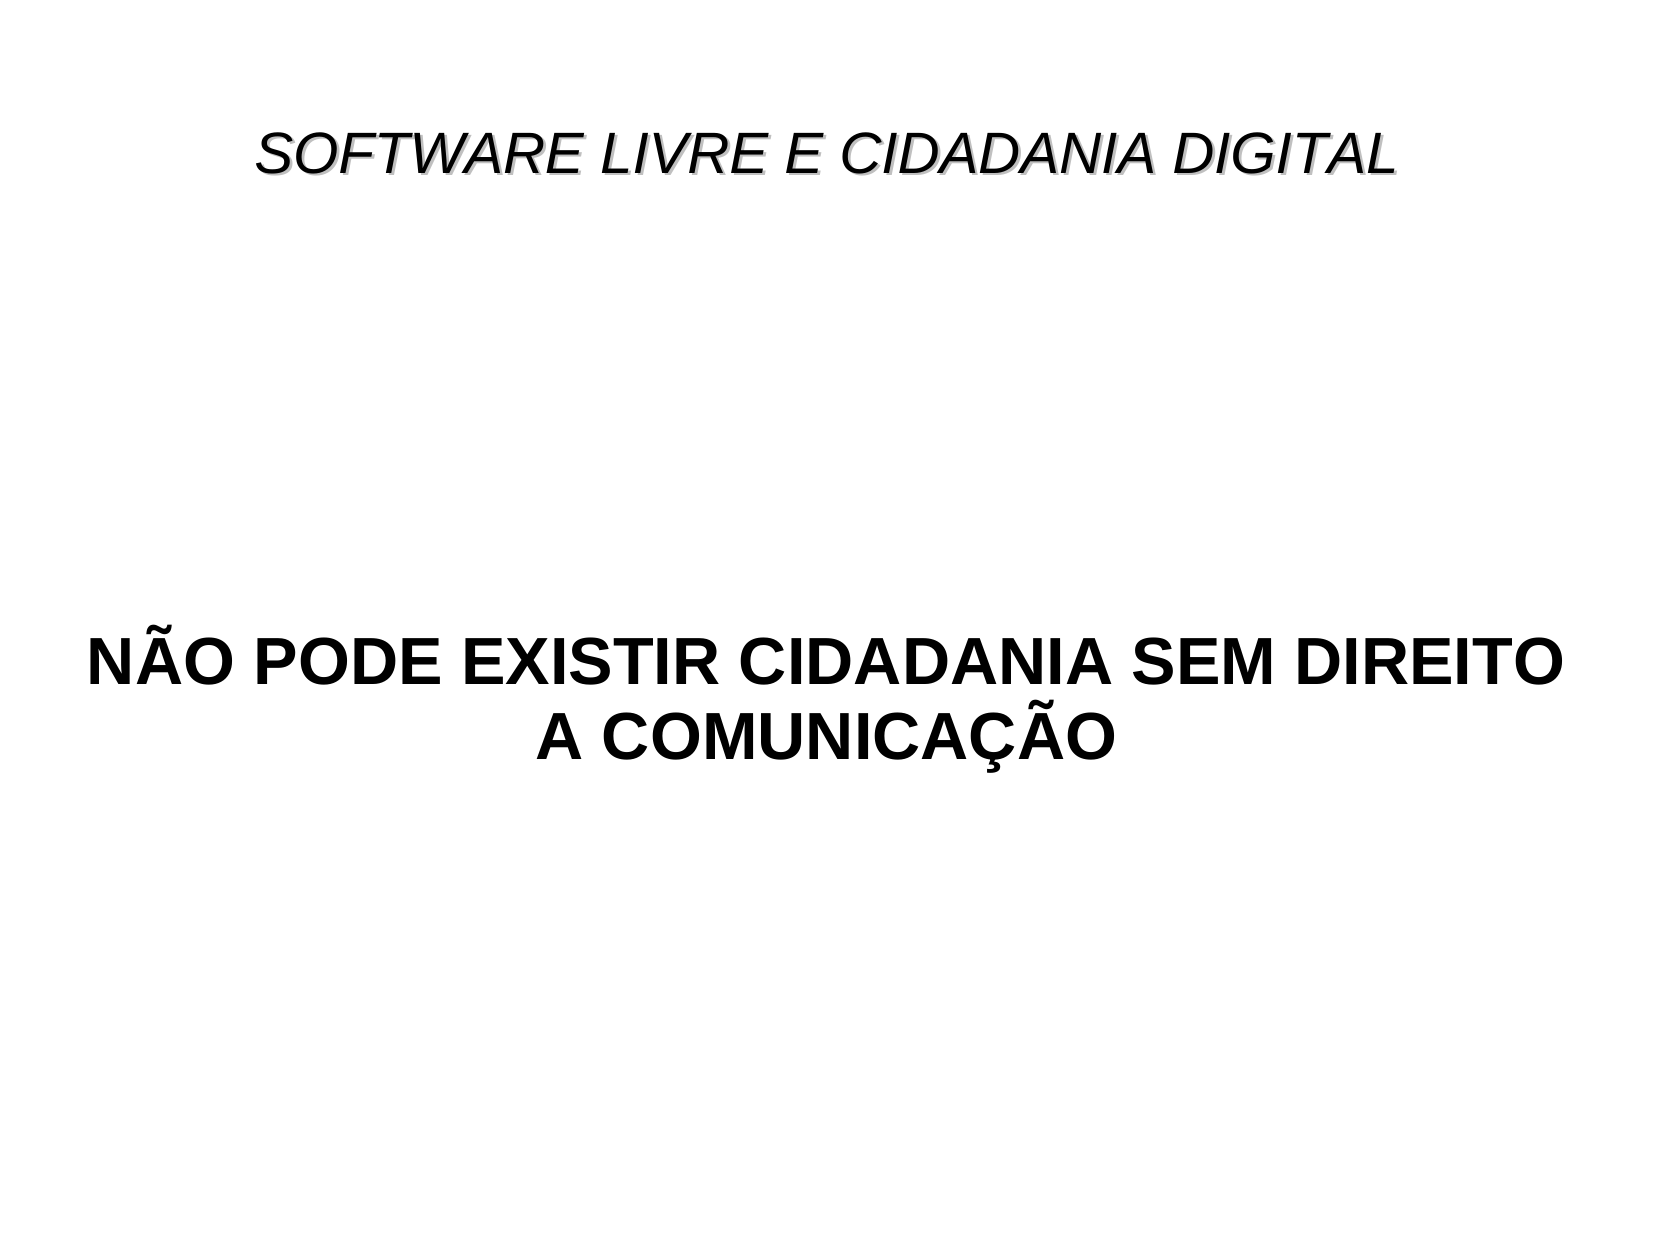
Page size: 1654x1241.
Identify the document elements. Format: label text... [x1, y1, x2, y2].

title SOFTWARE LIVRE E CIDADANIA DIGITAL [82, 49, 1571, 257]
subtitle NÃO PODE EXISTIR CIDADANIA SEM DIREITO A COMUNICAÇÃO [82, 297, 1571, 1102]
